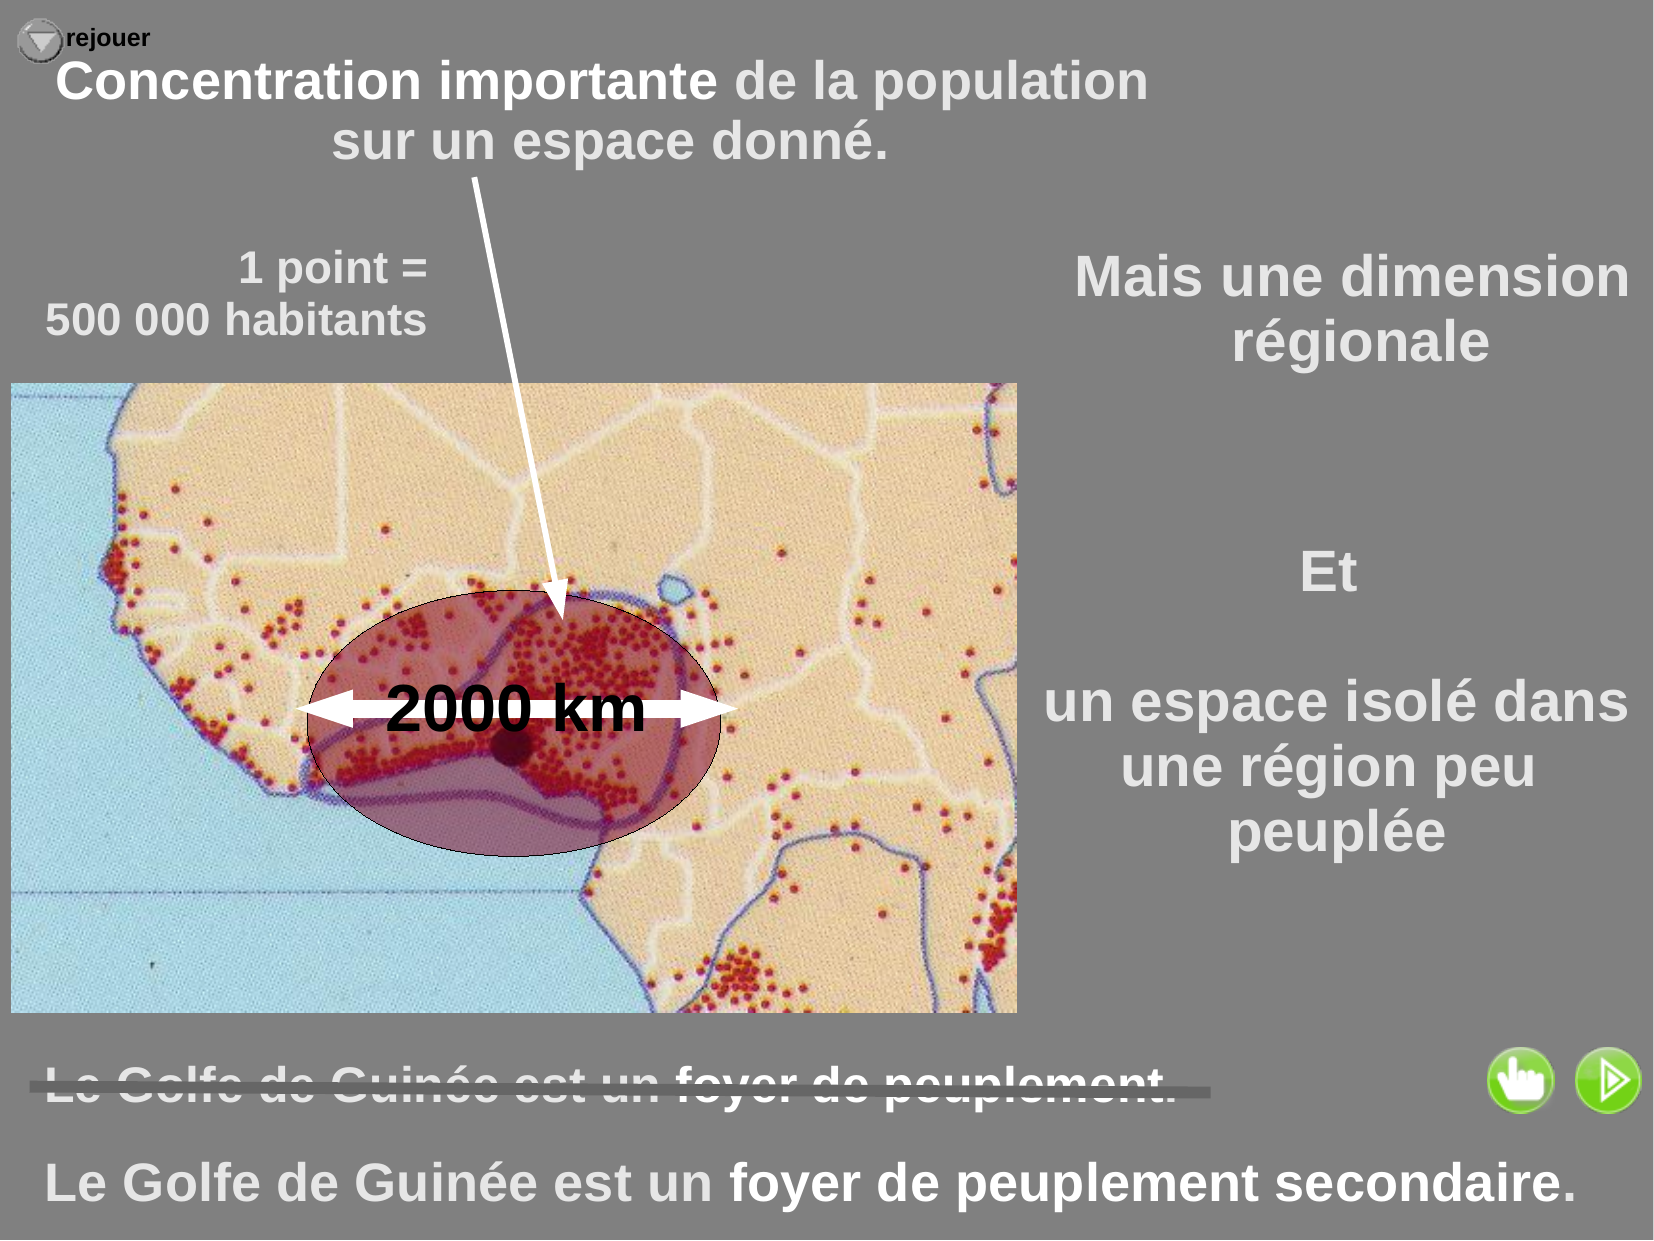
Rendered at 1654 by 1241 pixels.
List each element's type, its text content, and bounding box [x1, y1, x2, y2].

picture [11, 383, 1017, 1013]
text_box [309, 590, 718, 703]
text_box [471, 692, 484, 700]
picture [1575, 1047, 1642, 1114]
picture [15, 16, 66, 67]
text_box rejouer [51, 16, 166, 60]
text_box [509, 718, 520, 724]
text_box Et un espace isolé dans une région peu peuplée [1028, 531, 1646, 879]
text_box 1 point = 500 000 habitants [31, 234, 443, 355]
text_box [434, 692, 447, 700]
picture [1487, 1047, 1555, 1114]
text_box Concentration importante de la population sur un espace donné. [40, 42, 1166, 182]
text_box Mais une dimension régionale [1060, 236, 1654, 385]
text_box [435, 718, 446, 724]
text_box [508, 692, 521, 700]
text_box Le Golfe de Guinée est un foyer de peuplement secondaire. [29, 1144, 1592, 1222]
text_box Le Golfe de Guinée est un foyer de peuplement. [29, 1050, 1193, 1086]
text_box [472, 718, 483, 724]
text_box [307, 713, 721, 857]
text_box Le Golfe de Guinée est un foyer de peuplement. [29, 1093, 1193, 1123]
